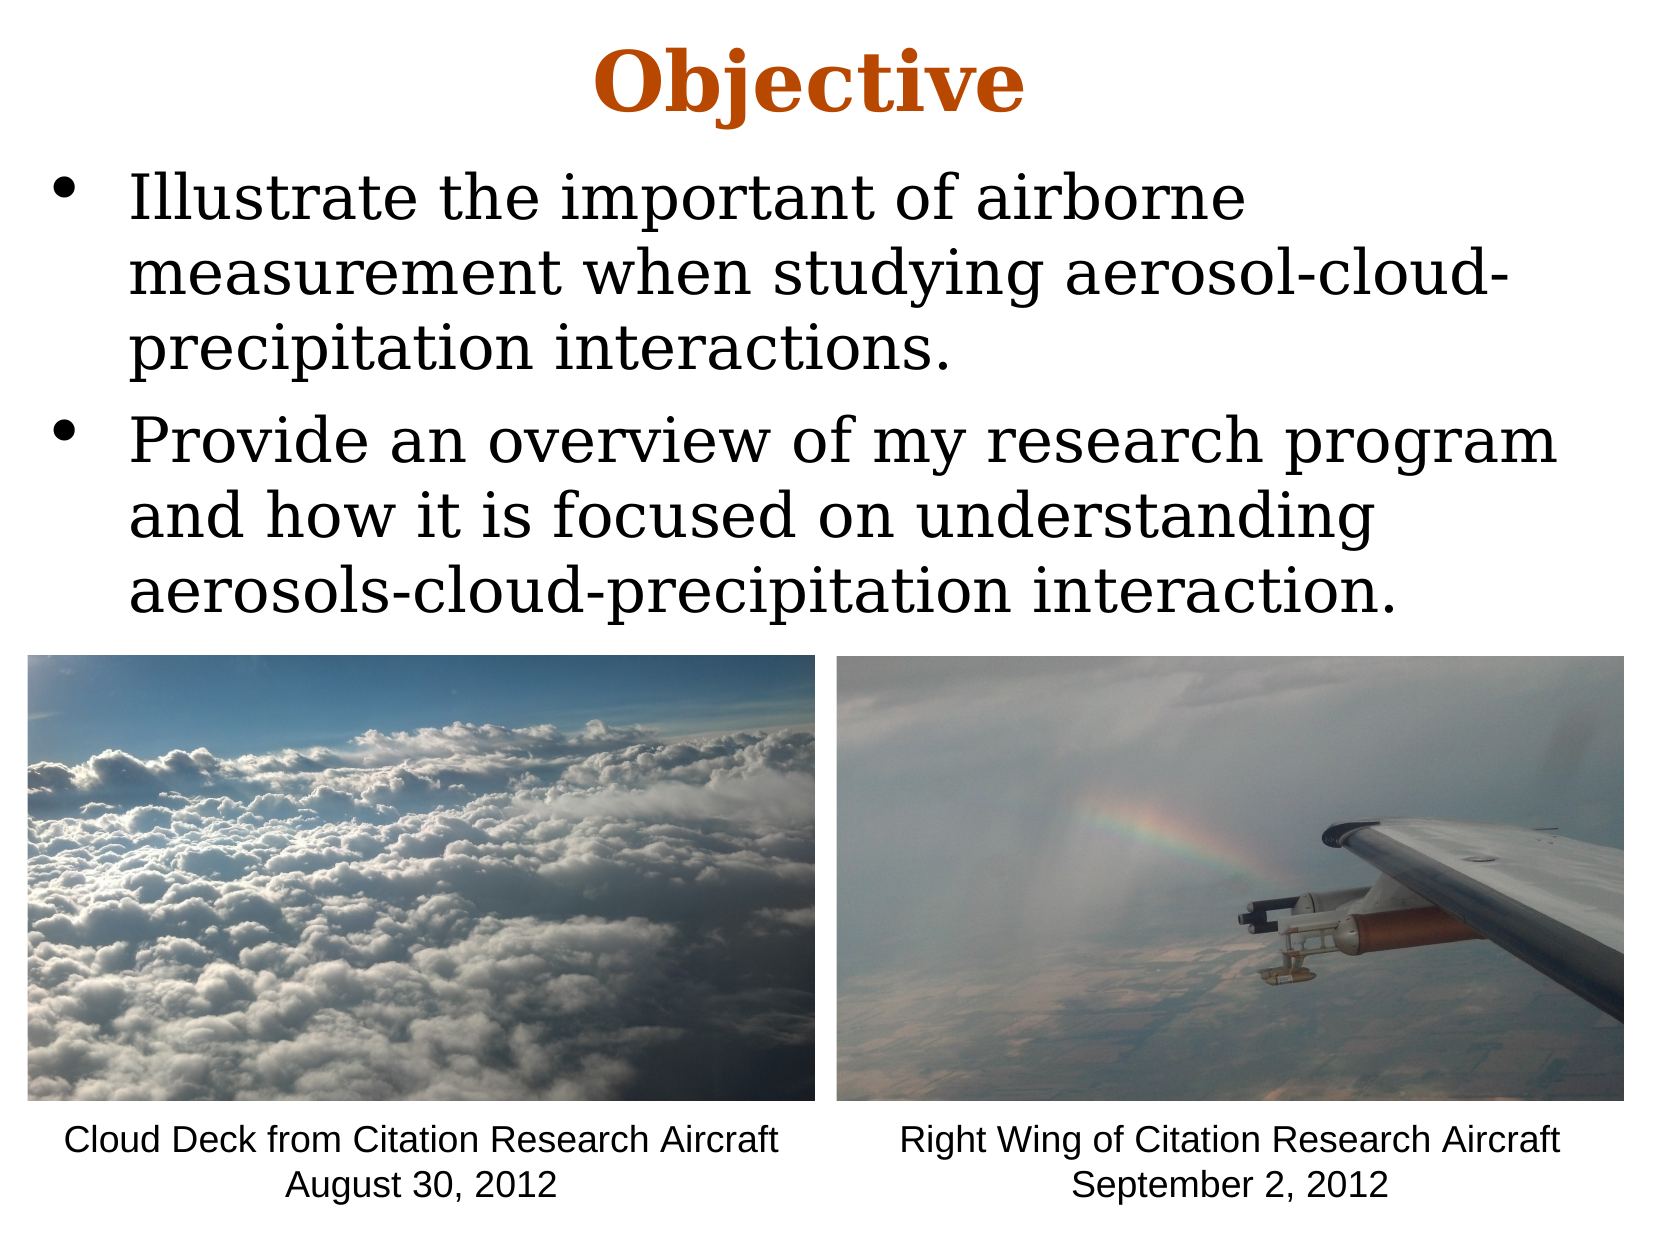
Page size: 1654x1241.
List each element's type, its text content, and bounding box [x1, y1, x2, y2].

text_box Illustrate the important of airborne measurement when studying aerosol-cloud-precipitation interactions. Provide an overview of my research program and how it is focused on understanding aerosols-cloud-precipitation interaction. [39, 149, 1612, 797]
picture [836, 656, 1624, 1101]
title Objective‏ [0, 23, 1650, 145]
picture [27, 655, 815, 1101]
text_box Cloud Deck from Citation Research Aircraft August 30, 2012 [27, 1107, 816, 1213]
text_box Right Wing of Citation Research Aircraft September 2, 2012 [836, 1107, 1624, 1213]
